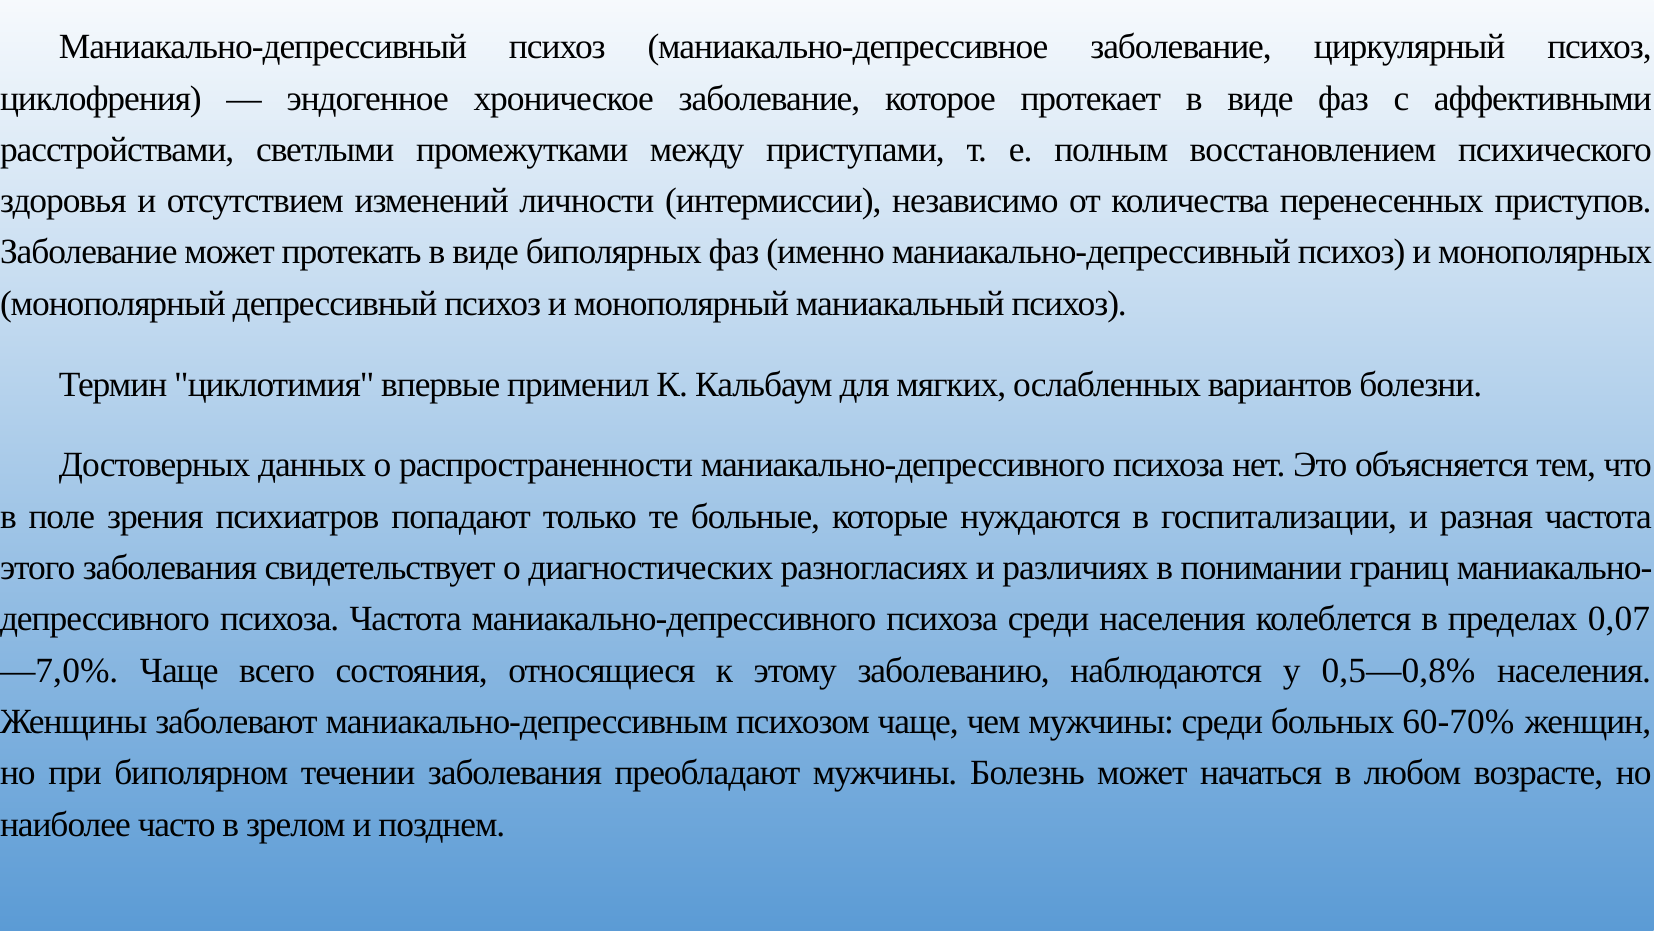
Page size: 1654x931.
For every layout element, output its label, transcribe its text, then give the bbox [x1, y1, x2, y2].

list Маниакально-депрессивный психоз (маниакально-депрессивное заболевание, циркулярный психоз, циклофрения) — эндогенное хроническое заболевание, которое протекает в виде фаз с аффективными расстройствами, светлыми промежутками между приступами, т. е. полным восстановлением психического здоровья и отсутствием изменений личности (интермиссии), независимо от количества перенесенных приступов. Заболевание может протекать в виде биполярных фаз (именно маниакально-депрессивный психоз) и монополярных (монополярный депрессивный психоз и монополярный маниакальный психоз). Термин "циклотимия" впервые применил К. Кальбаум для мягких, ослабленных вариантов болезни. Достоверных данных о распространенности маниакально-депрессивного психоза нет. Это объясняется тем, что в поле зрения психиатров попадают только те больные, которые нуждаются в госпитализации, и разная частота этого заболевания свидетельствует о диагностических разногласиях и различиях в понимании границ маниакально-депрессивного психоза. Частота маниакально-депрессивного психоза среди населения колеблется в пределах 0,07—7,0%. Чаще всего состояния, относящиеся к этому заболеванию, наблюдаются у 0,5—0,8% населения. Женщины заболевают маниакально-депрессивным психозом чаще, чем мужчины: среди больных 60-70% женщин, но при биполярном течении заболевания преобладают мужчины. Болезнь может начаться в любом возрасте, но наиболее часто в зрелом и позднем. [0, 15, 1651, 931]
